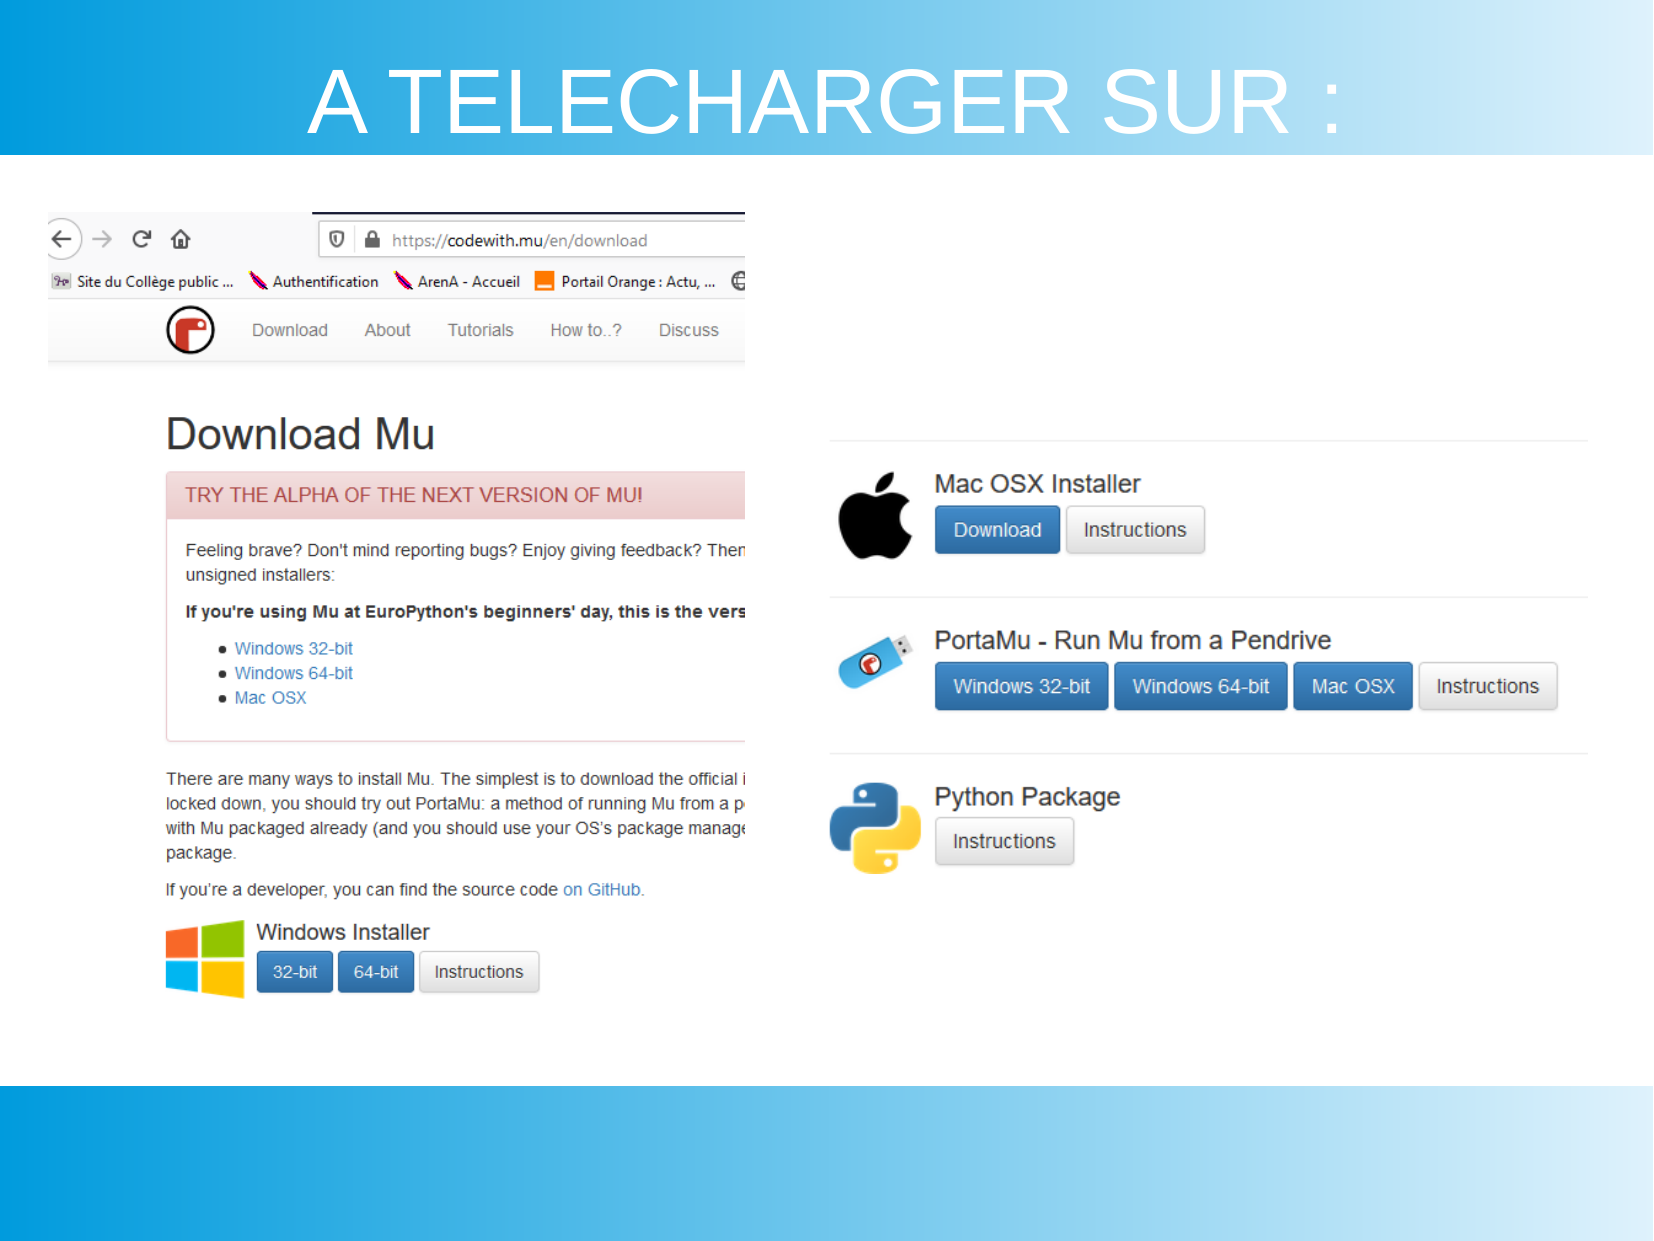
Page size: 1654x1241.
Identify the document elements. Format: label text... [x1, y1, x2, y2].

picture [813, 436, 1588, 875]
title A TELECHARGER SUR : [82, 49, 1571, 155]
picture [48, 212, 745, 1010]
